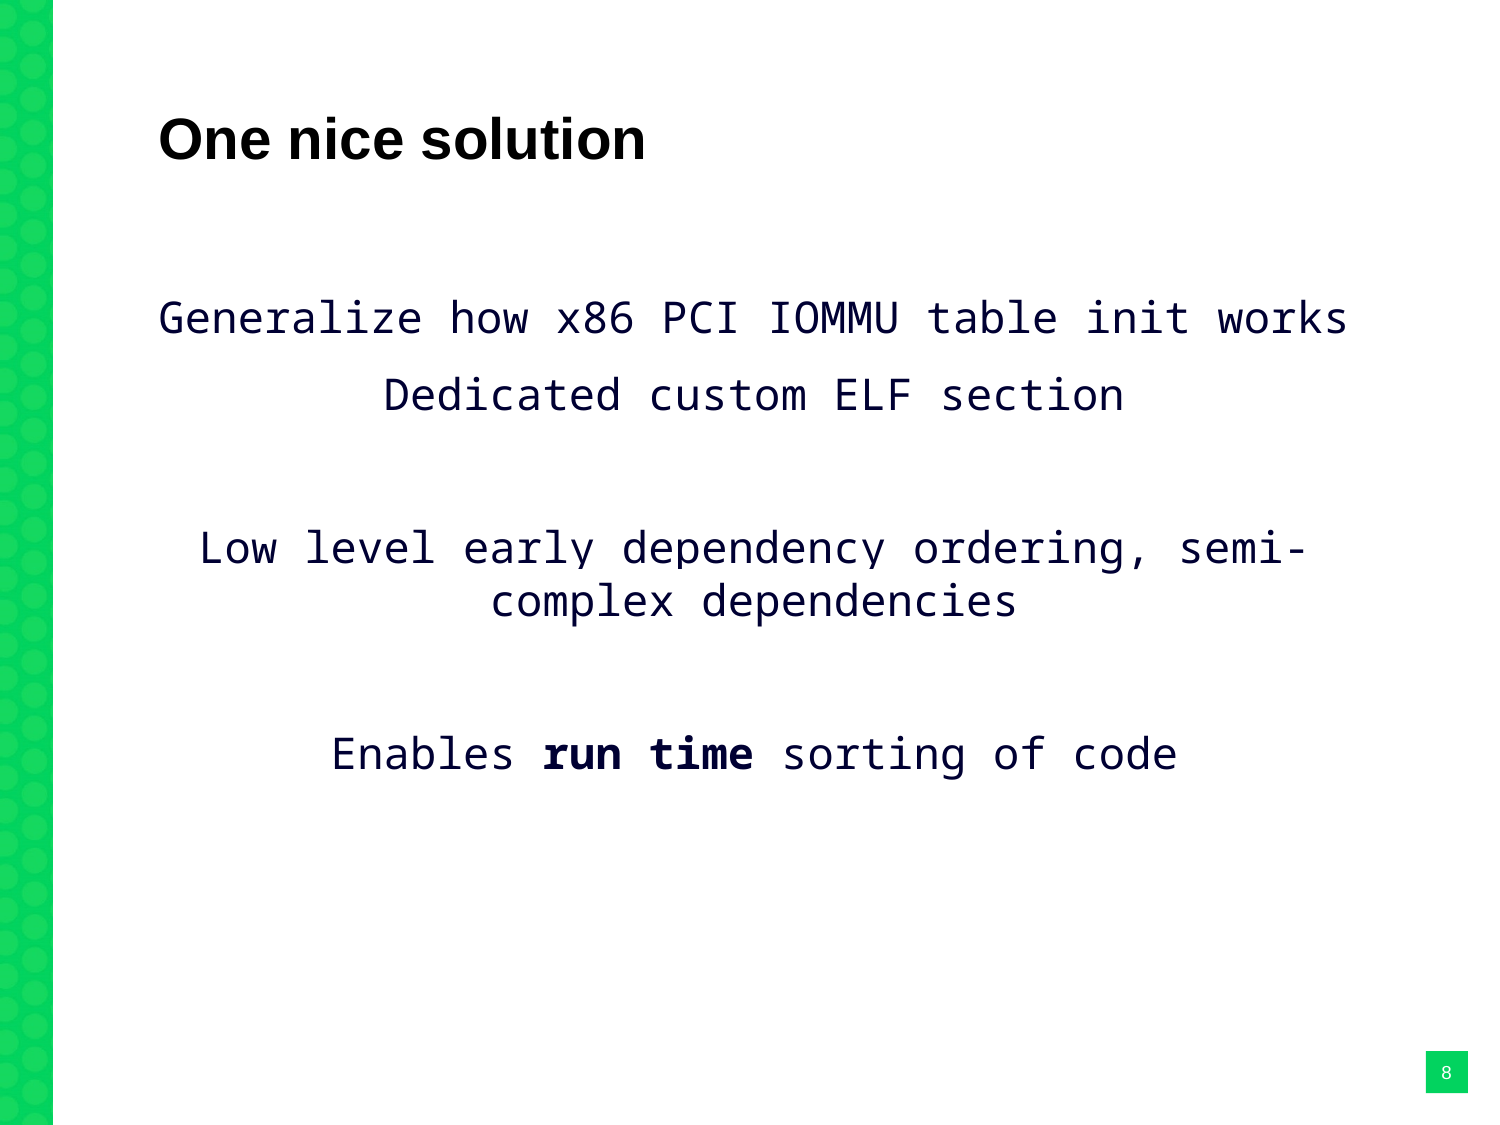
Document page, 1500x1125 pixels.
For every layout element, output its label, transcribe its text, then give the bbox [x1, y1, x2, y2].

text_box <number> [1425, 1051, 1468, 1094]
picture [0, 0, 53, 1125]
list Generalize how x86 PCI IOMMU table init works Dedicated custom ELF section Low level early dependency ordering, semi-complex dependencies Enables run time sorting of code [143, 205, 1397, 1021]
title One nice solution [143, 94, 1397, 180]
